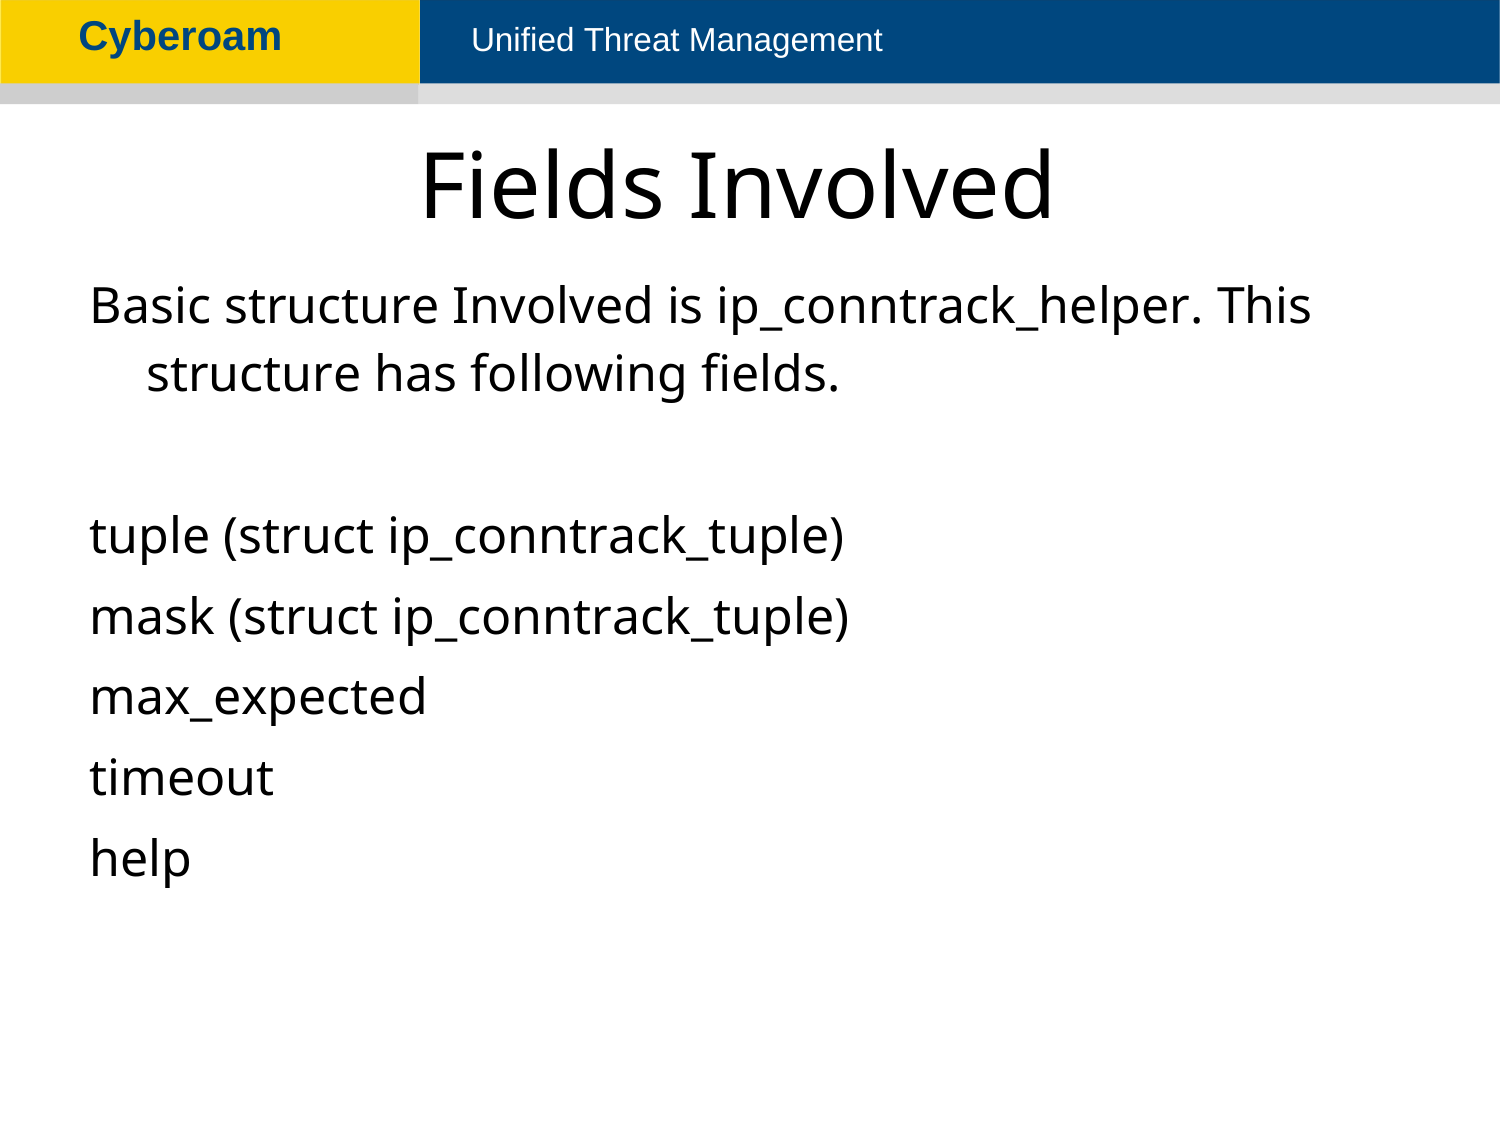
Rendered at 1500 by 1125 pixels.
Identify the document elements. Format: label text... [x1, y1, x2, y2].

list Basic structure Involved is ip_conntrack_helper. This structure has following fields. tuple (struct ip_conntrack_tuple) mask (struct ip_conntrack_tuple) max_expected timeout help [75, 262, 1426, 1006]
title Fields Involved [75, 112, 1426, 240]
picture [0, 0, 1500, 83]
